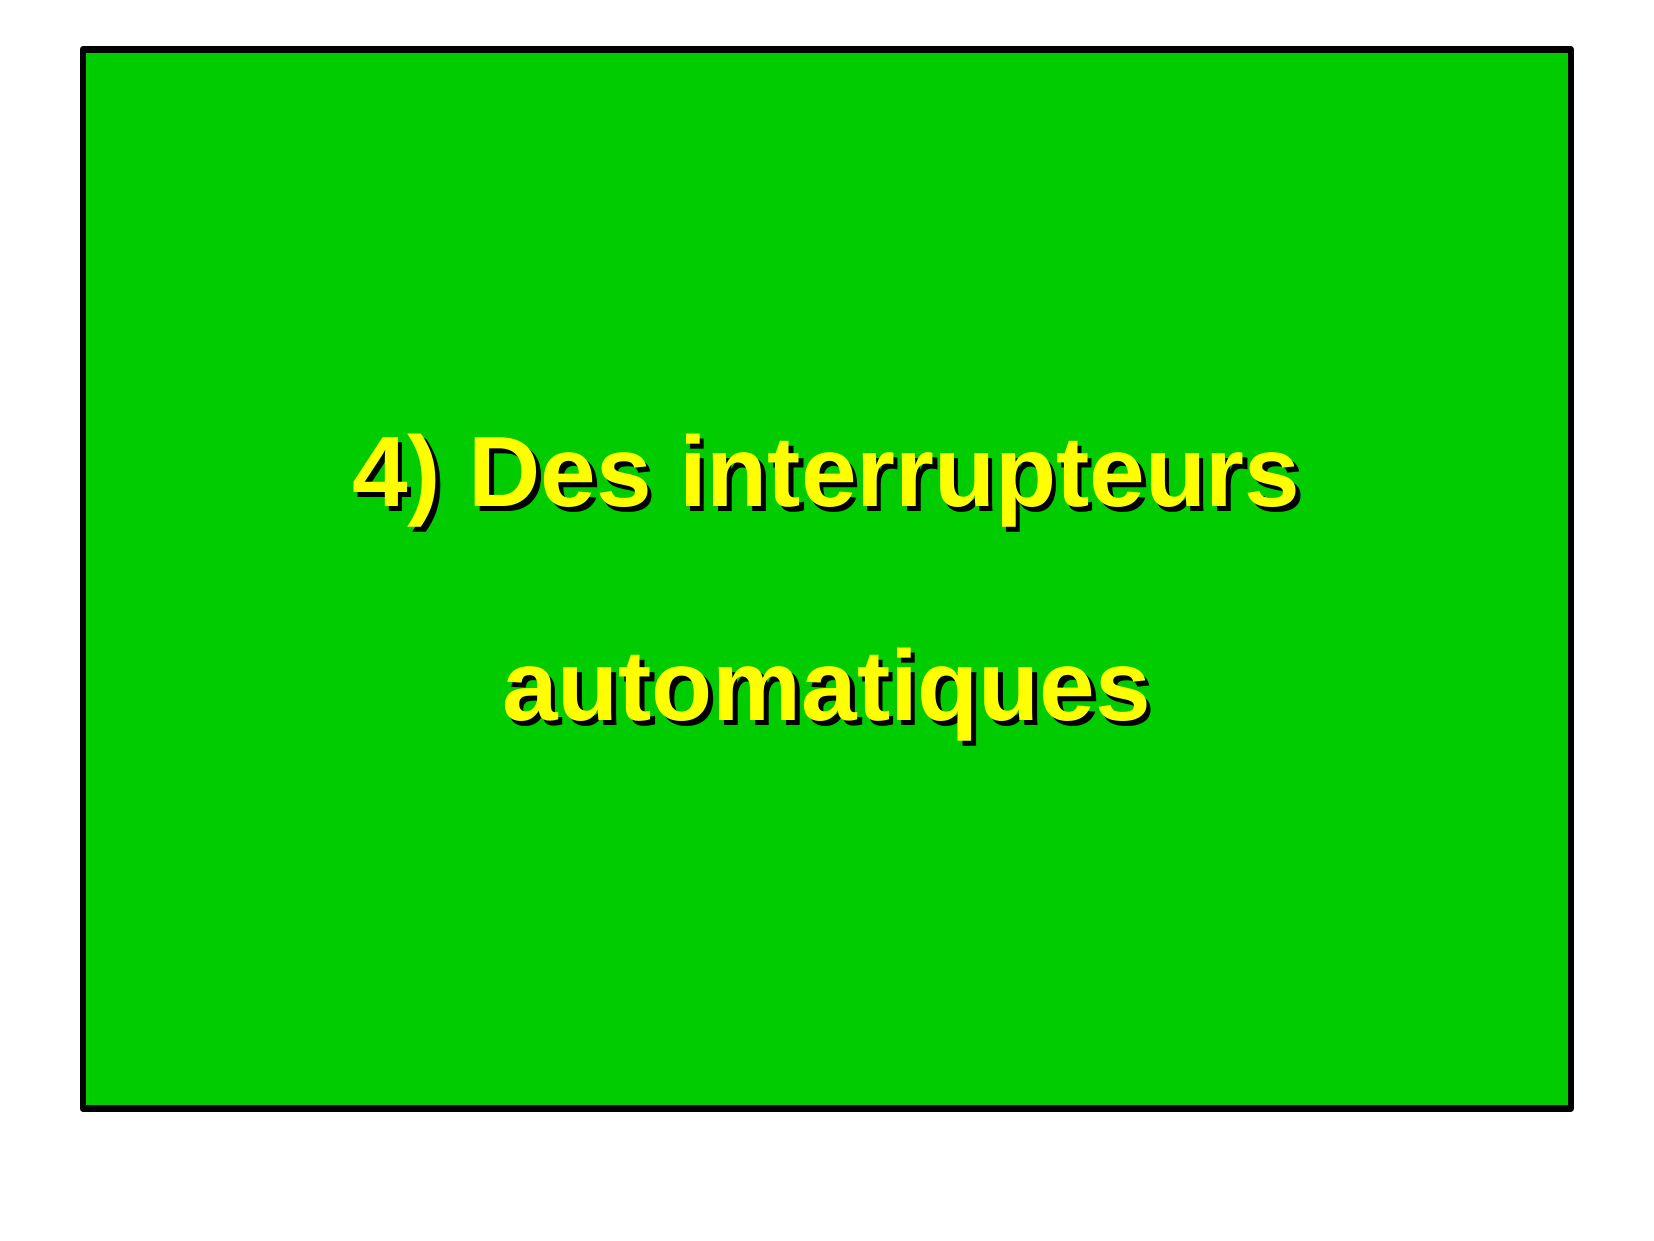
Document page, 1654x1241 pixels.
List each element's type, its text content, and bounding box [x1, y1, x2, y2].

subtitle 4) Des interrupteurs automatiques [82, 49, 1571, 1109]
